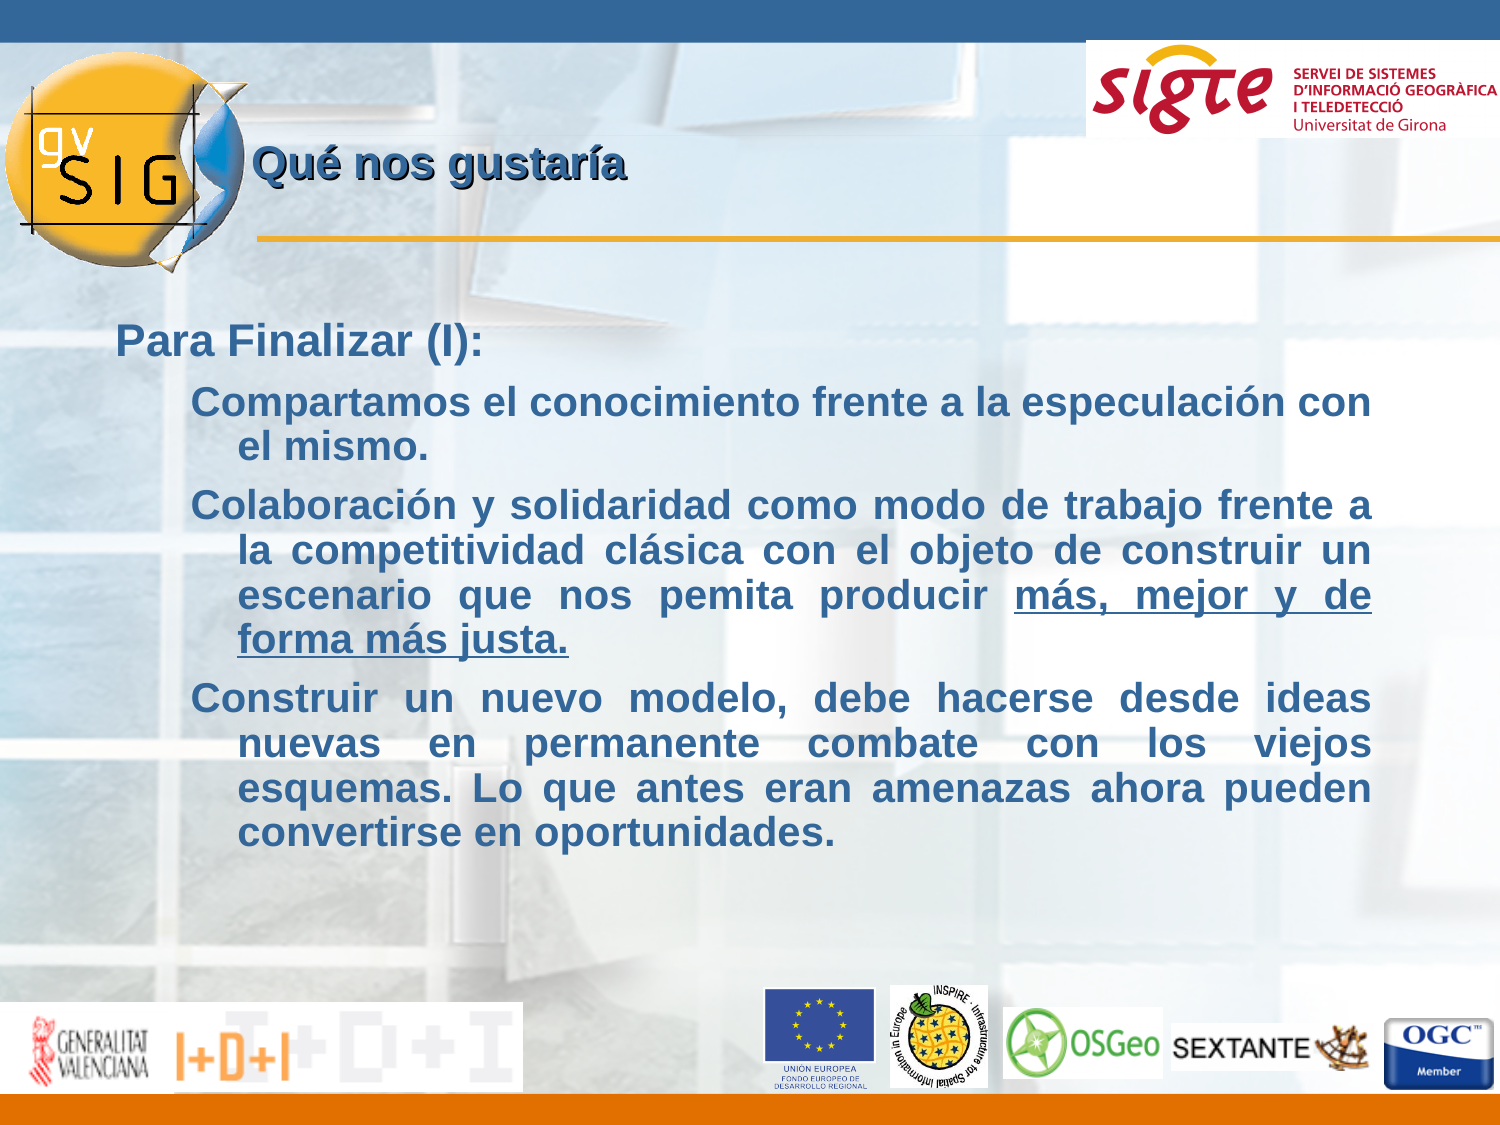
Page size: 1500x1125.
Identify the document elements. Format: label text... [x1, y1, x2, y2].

picture [763, 987, 876, 1089]
picture [1086, 40, 1500, 131]
picture [0, 49, 250, 276]
list Para Finalizar (I): Compartamos el conocimiento frente a la especulación con el mismo. Colaboración y solidaridad como modo de trabajo frente a la competitividad clásica con el objeto de construir un escenario que nos pemita producir más, mejor y de forma más justa. Construir un nuevo modelo, debe hacerse desde ideas nuevas en permanente combate con los viejos esquemas. Lo que antes eran amenazas ahora pueden convertirse en oportunidades. [115, 248, 1373, 958]
picture [890, 985, 988, 1088]
picture [1171, 1023, 1375, 1071]
picture [1003, 1007, 1163, 1079]
picture [0, 1002, 523, 1094]
text_box Qué nos gustaría [236, 131, 1500, 199]
picture [1384, 1018, 1494, 1090]
